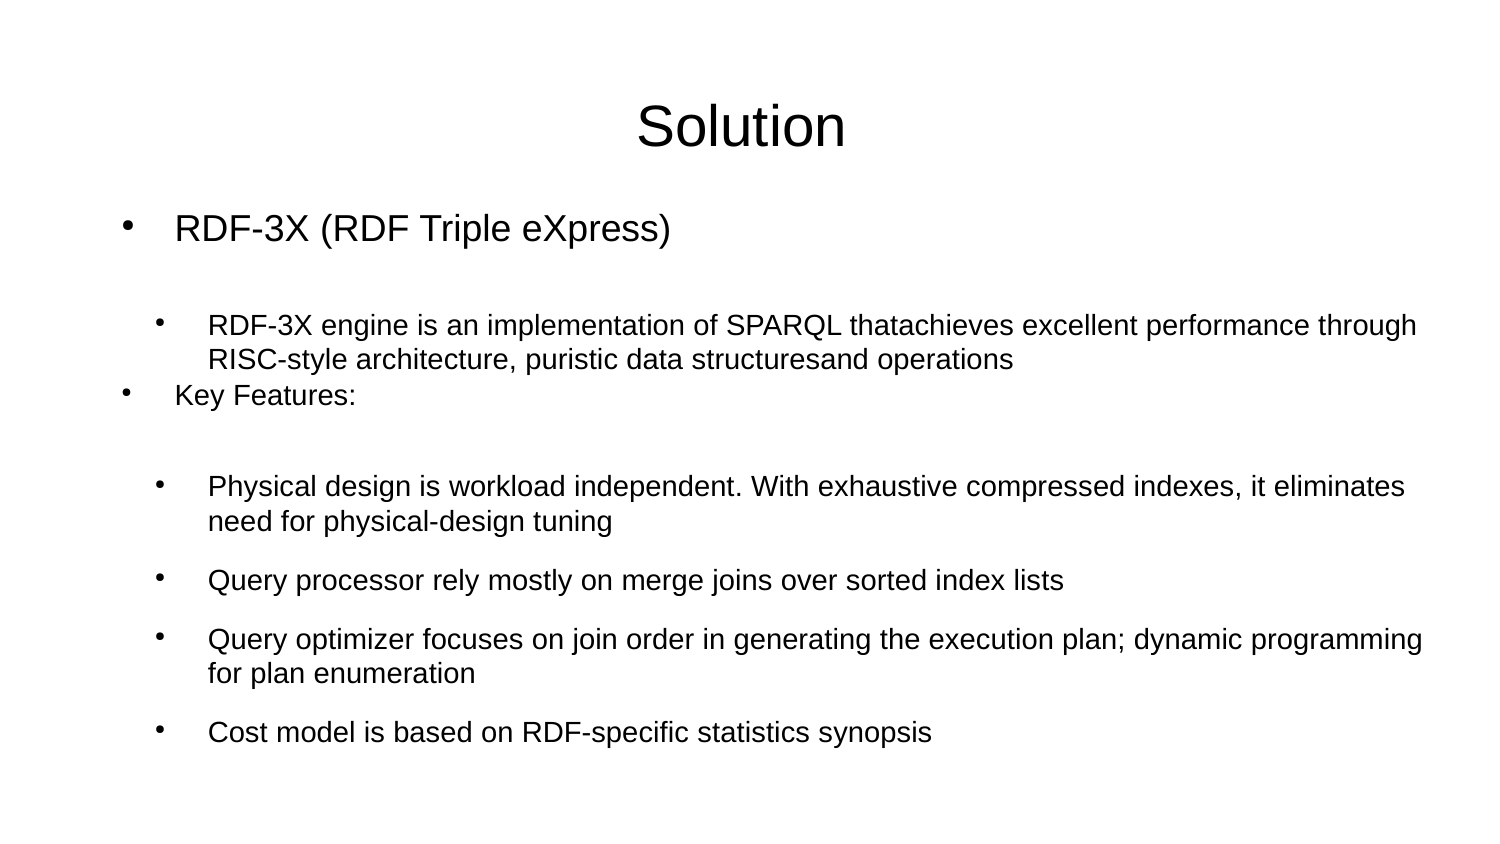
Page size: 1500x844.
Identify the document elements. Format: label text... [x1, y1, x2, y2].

title Solution [51, 72, 1449, 167]
list RDF-3X (RDF Triple eXpress) RDF-3X engine is an implementation of SPARQL thatachieves excellent performance through RISC-style architecture, puristic data structuresand operations Key Features: Physical design is workload independent. With exhaustive compressed indexes, it eliminates need for physical-design tuning Query processor rely mostly on merge joins over sorted index lists Query optimizer focuses on join order in generating the execution plan; dynamic programming for plan enumeration Cost model is based on RDF-specific statistics synopsis [51, 189, 1449, 750]
